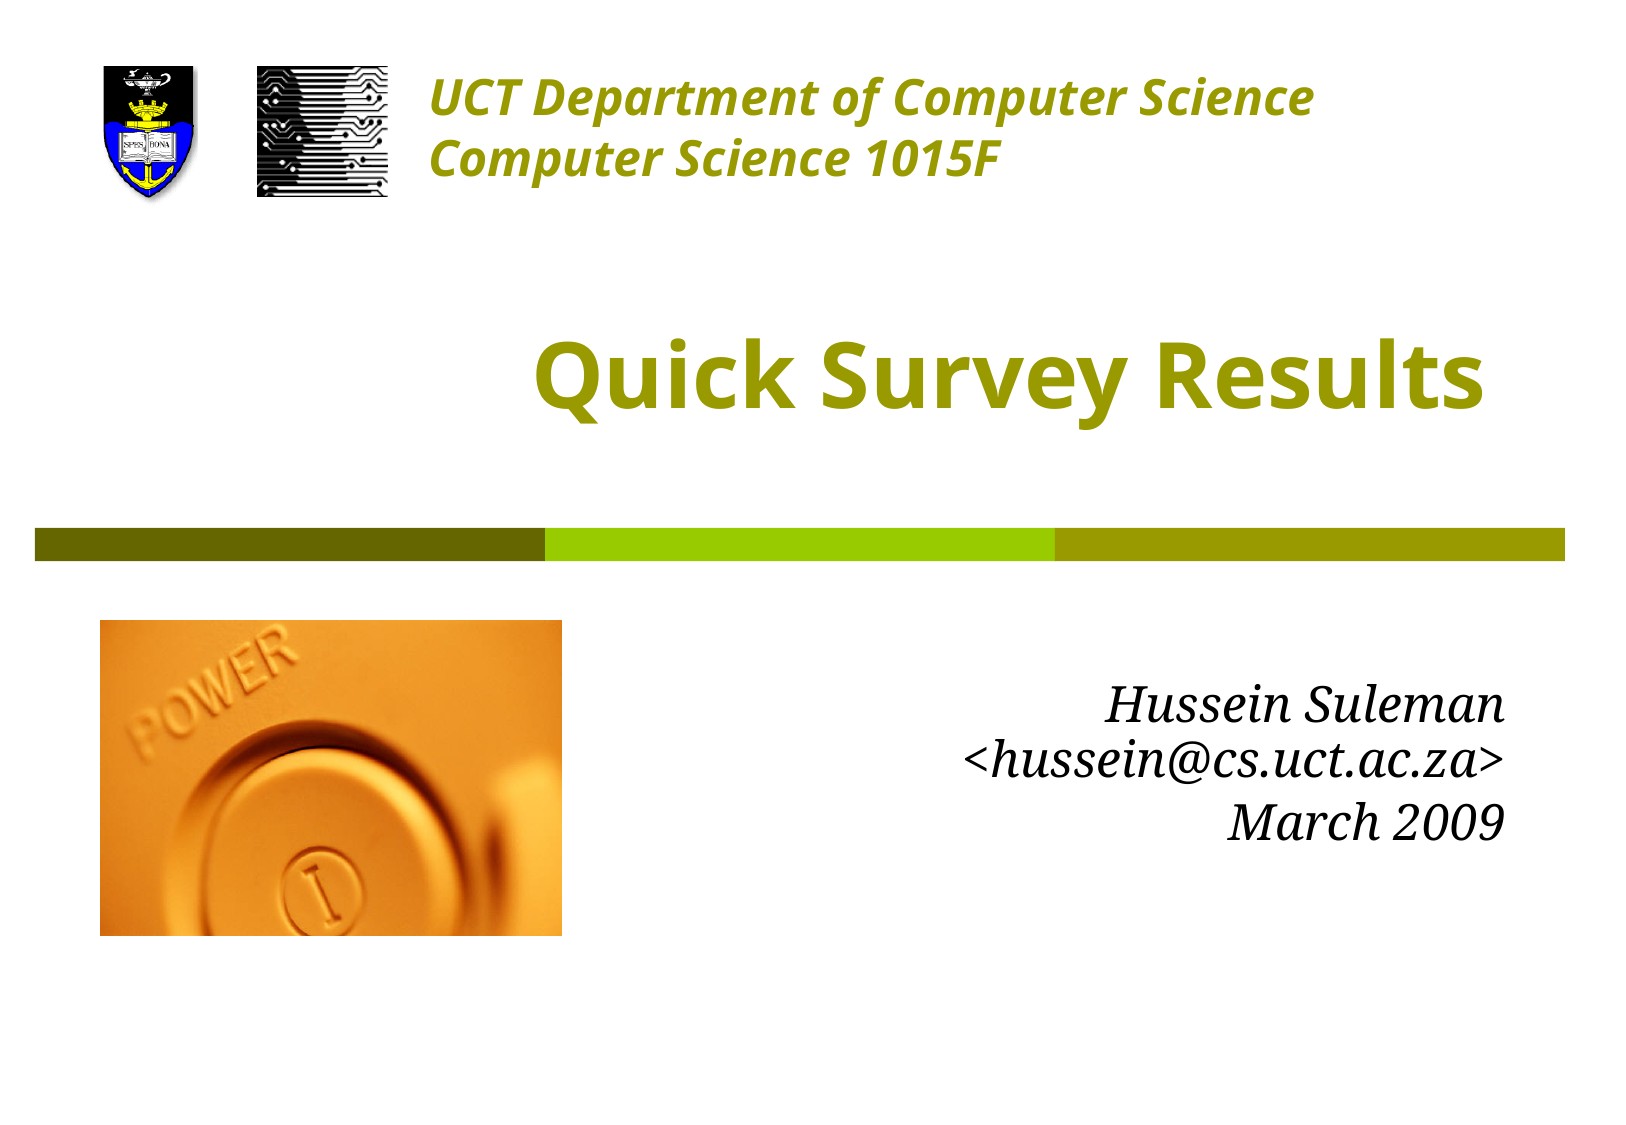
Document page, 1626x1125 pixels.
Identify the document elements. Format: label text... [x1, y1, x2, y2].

picture [257, 66, 388, 197]
list Hussein Suleman <hussein@cs.uct.ac.za> March 2009 [679, 679, 1506, 975]
title Quick Survey Results [121, 309, 1503, 443]
picture [100, 620, 562, 936]
picture [103, 66, 198, 209]
text_box UCT Department of Computer Science Computer Science 1015F [413, 88, 1489, 195]
